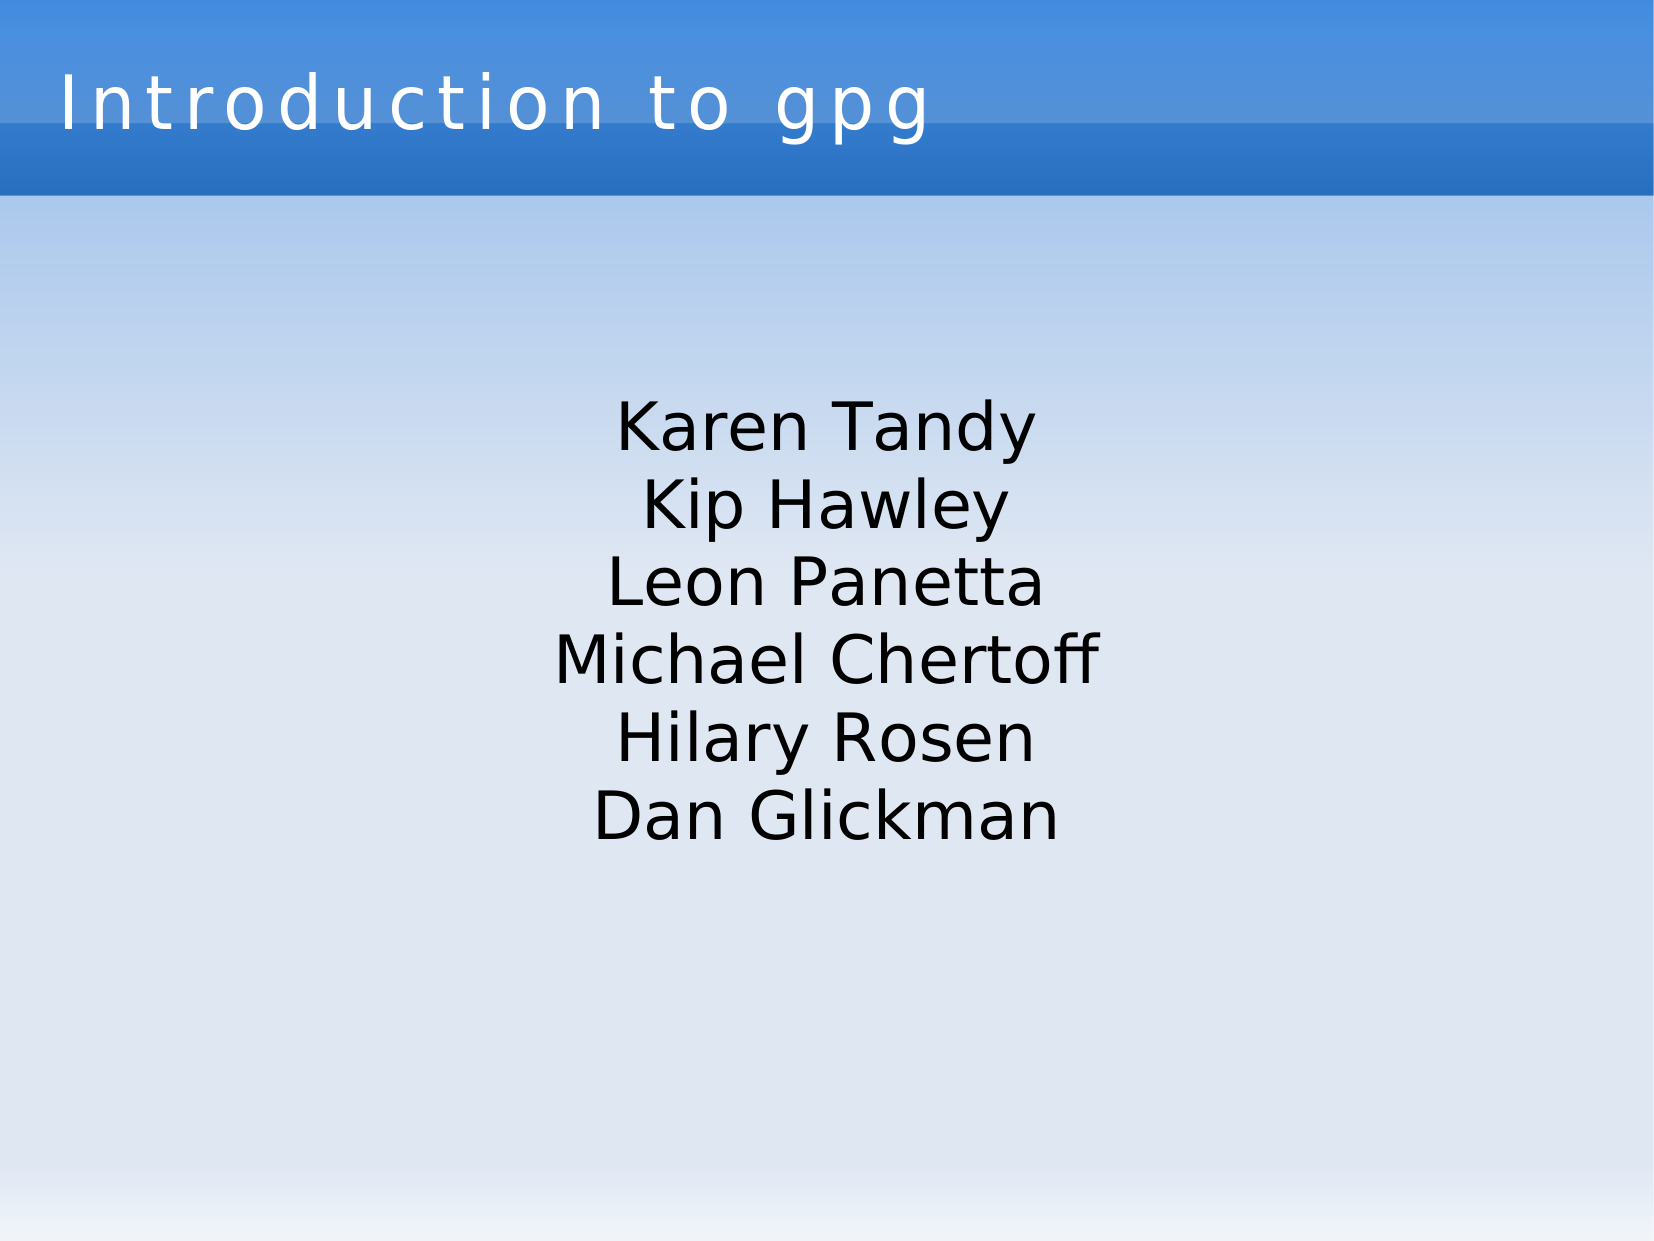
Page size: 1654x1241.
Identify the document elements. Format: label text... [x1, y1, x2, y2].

subtitle Karen Tandy Kip Hawley Leon Panetta Michael Chertoff Hilary Rosen Dan Glickman [82, 290, 1571, 1109]
title Introduction to gpg [59, 29, 1270, 178]
picture [0, 0, 1654, 1241]
